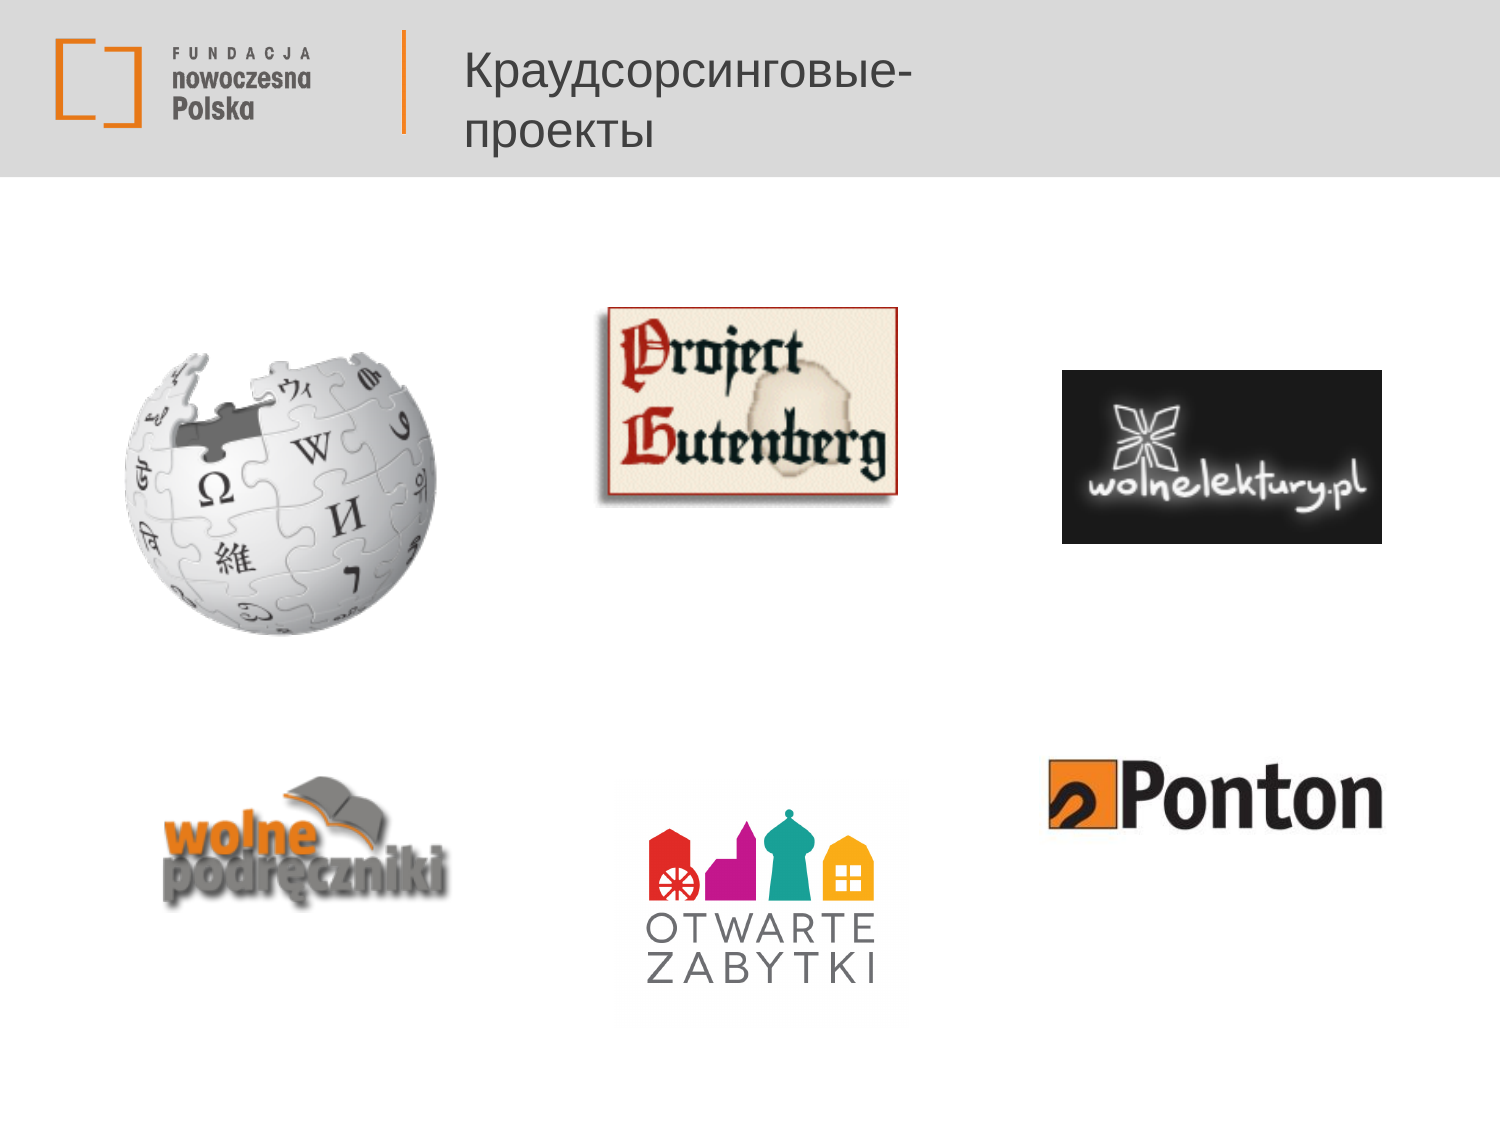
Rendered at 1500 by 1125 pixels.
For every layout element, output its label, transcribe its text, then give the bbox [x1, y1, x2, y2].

picture [614, 779, 909, 1028]
text_box [0, 0, 1500, 178]
picture [1062, 370, 1382, 544]
picture [53, 30, 313, 140]
picture [1039, 669, 1392, 934]
text_box Краудсорсинговые-проекты [448, 30, 1040, 166]
picture [395, 30, 422, 145]
picture [592, 307, 898, 508]
picture [124, 351, 438, 638]
picture [151, 767, 461, 913]
